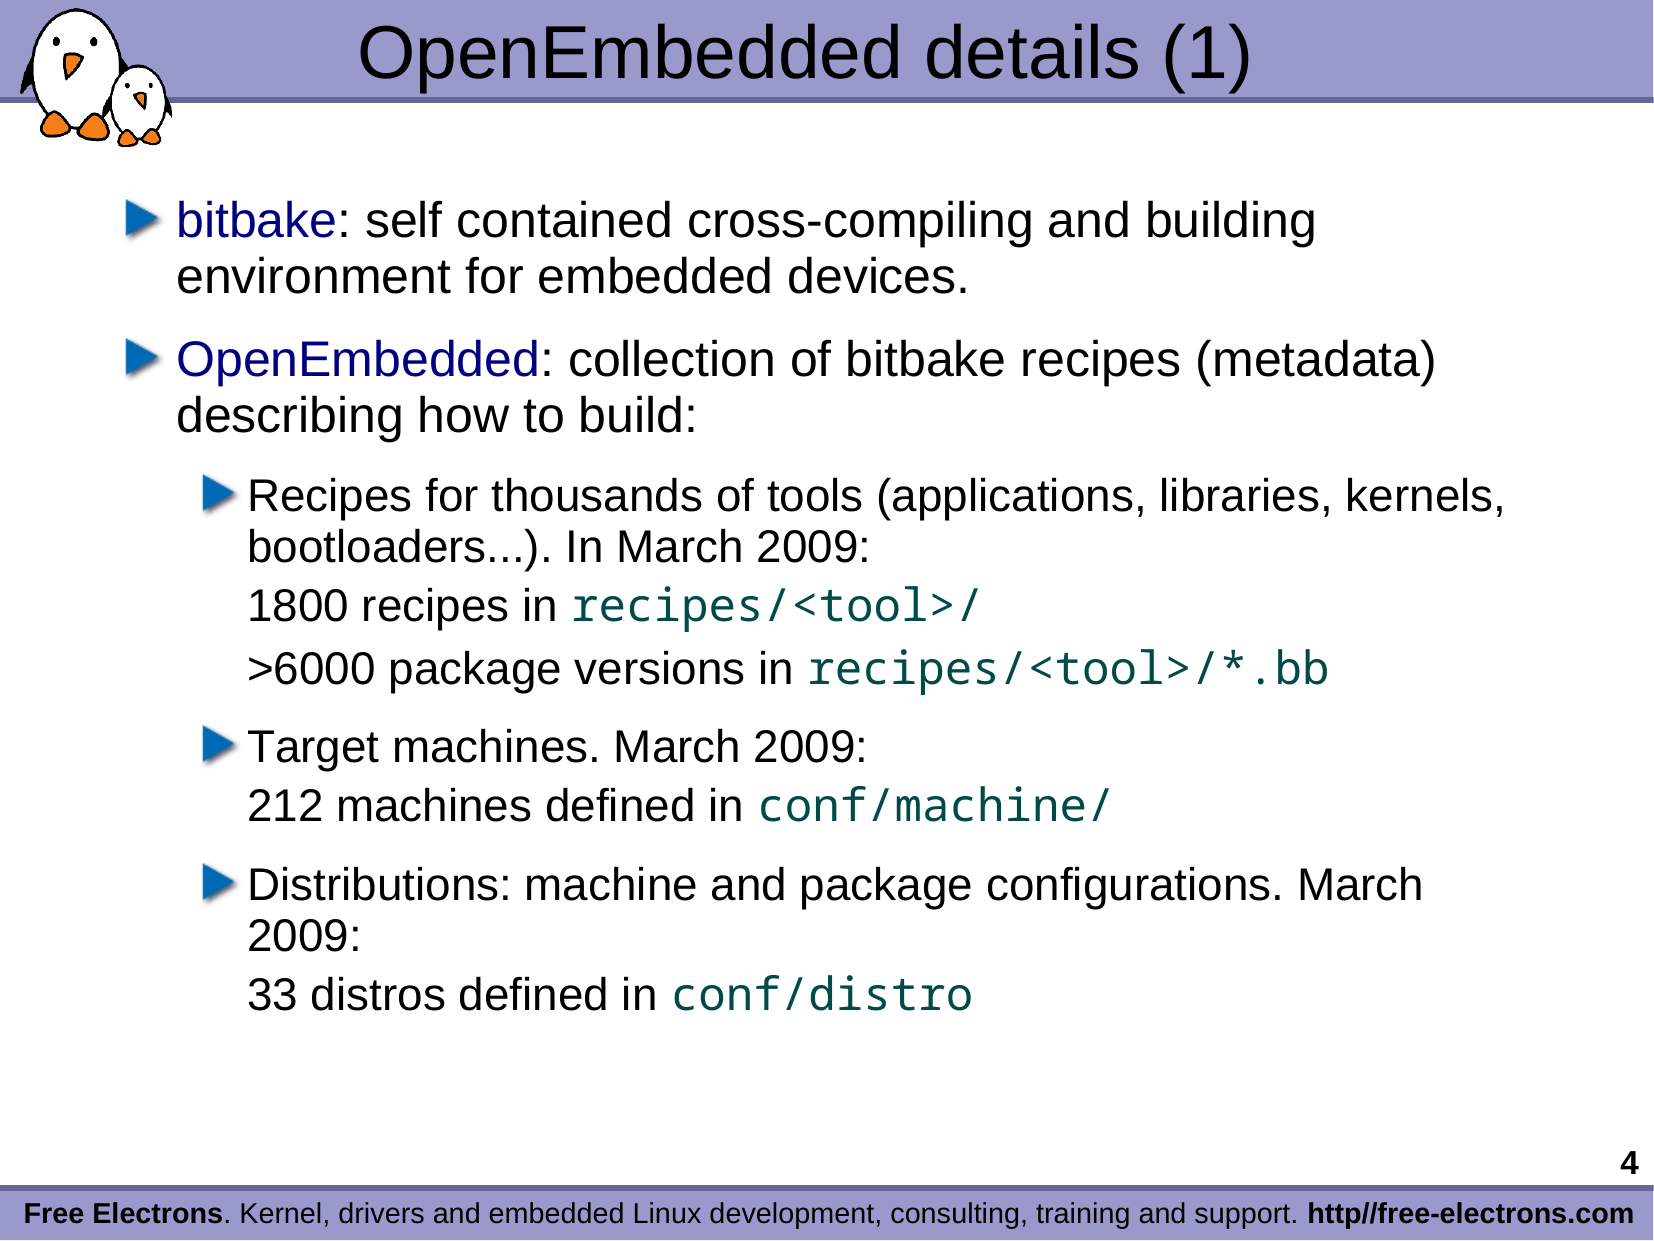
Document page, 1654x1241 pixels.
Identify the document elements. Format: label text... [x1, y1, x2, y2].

list bitbake: self contained cross-compiling and building environment for embedded devices. OpenEmbedded: collection of bitbake recipes (metadata) describing how to build: Recipes for thousands of tools (applications, libraries, kernels, bootloaders...). In March 2009: 1800 recipes in recipes/<tool>/ >6000 package versions in recipes/<tool>/*.bb Target machines. March 2009: 212 machines defined in conf/machine/ Distributions: machine and package configurations. March 2009: 33 distros defined in conf/distro [105, 192, 1518, 1141]
picture [20, 8, 172, 147]
title OpenEmbedded details (1) [60, 0, 1551, 106]
